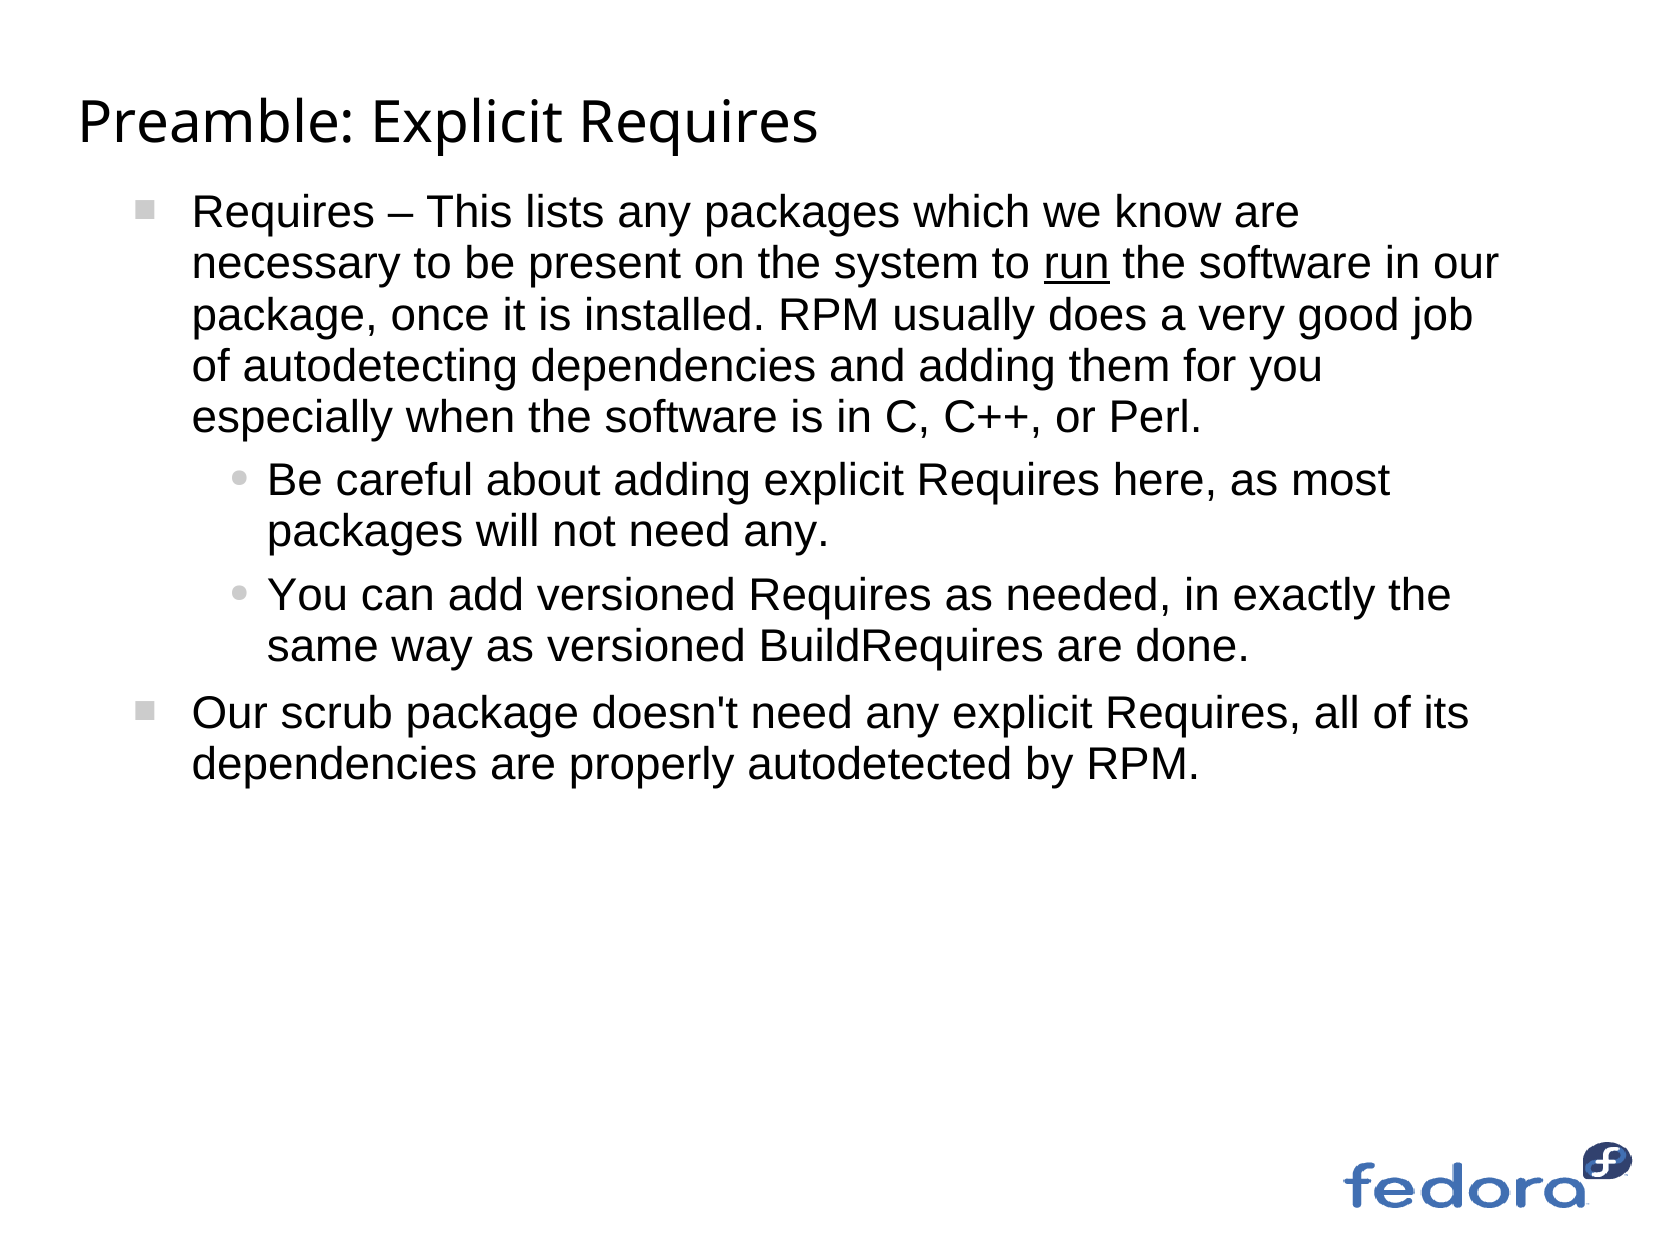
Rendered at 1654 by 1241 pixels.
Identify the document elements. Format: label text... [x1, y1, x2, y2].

picture [1332, 1124, 1651, 1227]
list Requires – This lists any packages which we know are necessary to be present on the system to run the software in our package, once it is installed. RPM usually does a very good job of autodetecting dependencies and adding them for you especially when the software is in C, C++, or Perl. Be careful about adding explicit Requires here, as most packages will not need any. You can add versioned Requires as needed, in exactly the same way as versioned BuildRequires are done. Our scrub package doesn't need any explicit Requires, all of its dependencies are properly autodetected by RPM. [79, 185, 1503, 1095]
title Preamble: Explicit Requires [77, 61, 1509, 180]
